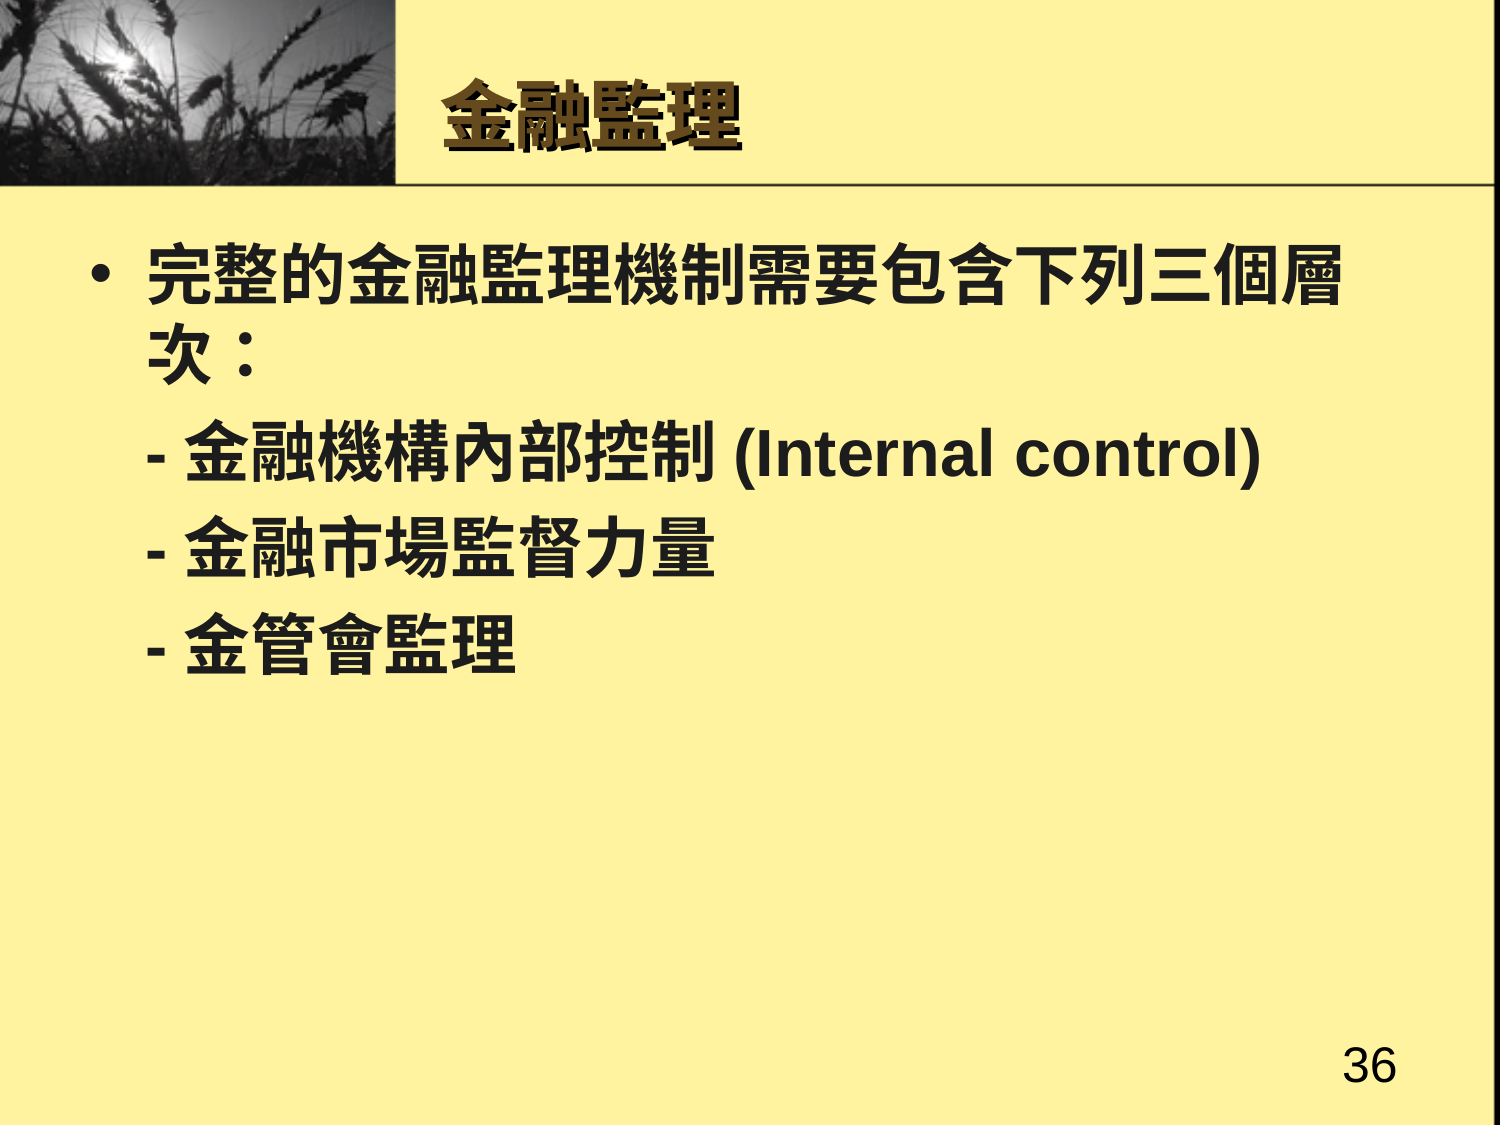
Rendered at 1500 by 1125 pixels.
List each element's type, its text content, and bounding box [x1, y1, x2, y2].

picture [0, 0, 1500, 1125]
title 金融監理 [424, 14, 1413, 211]
list 完整的金融監理機制需要包含下列三個層次： -金融機構內部控制(Internal control) -金融市場監督力量 -金管會監理 [75, 224, 1413, 976]
